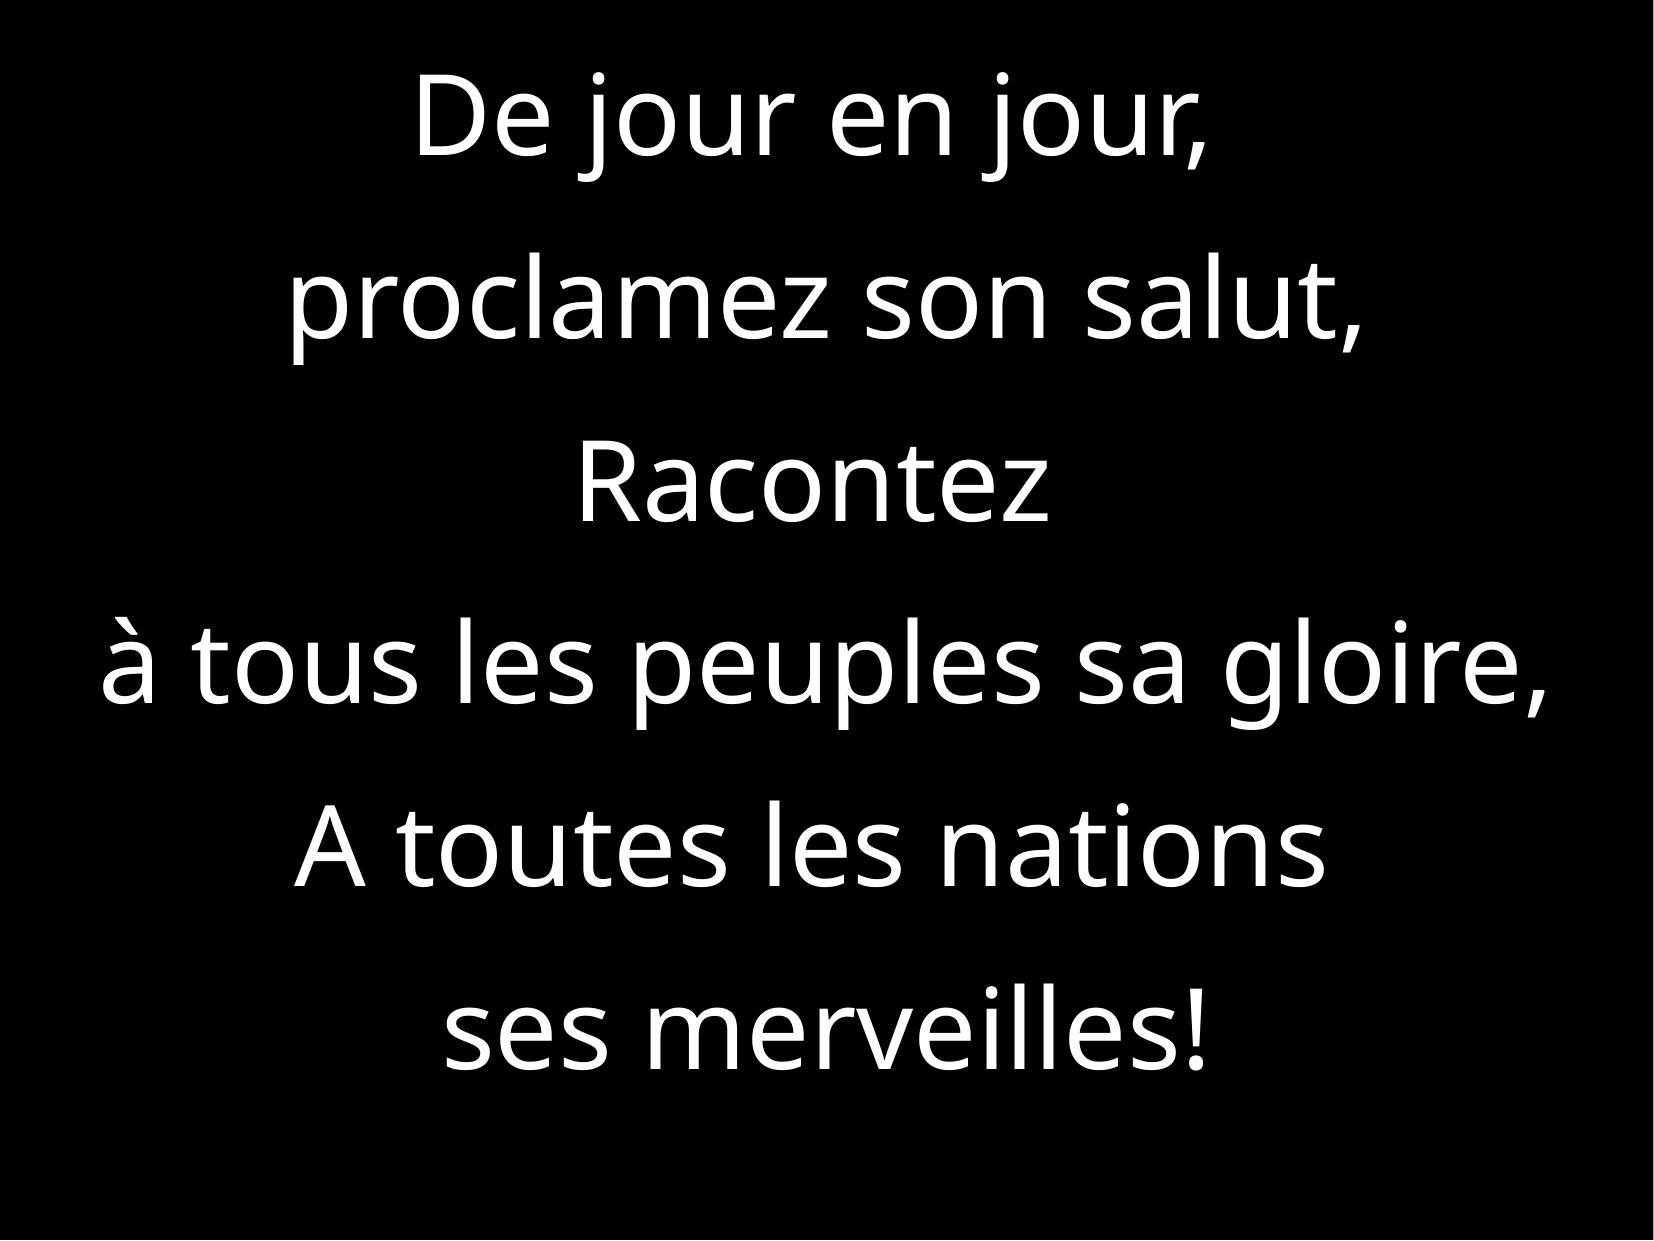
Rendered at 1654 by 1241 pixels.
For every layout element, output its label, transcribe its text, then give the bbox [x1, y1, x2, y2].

list De jour en jour, proclamez son salut, Racontez à tous les peuples sa gloire, A toutes les nations ses merveilles! [82, 35, 1571, 1124]
